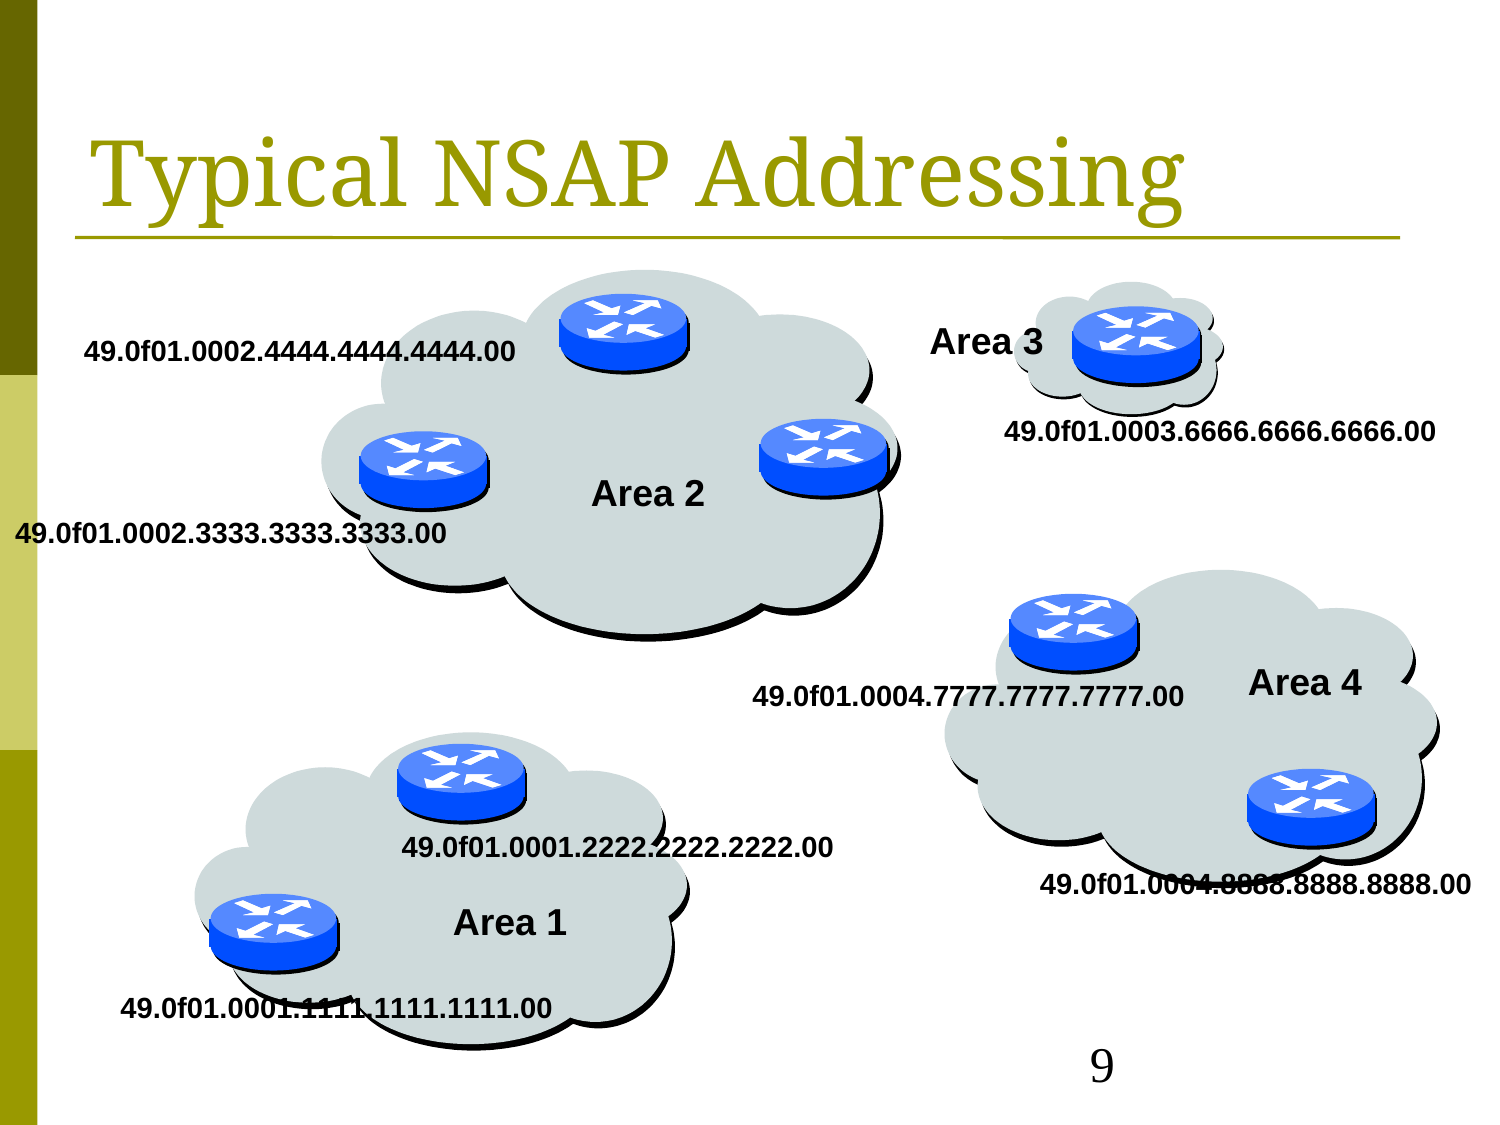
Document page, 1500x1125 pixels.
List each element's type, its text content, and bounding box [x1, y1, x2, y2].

picture [321, 269, 913, 657]
picture [194, 732, 700, 1064]
text_box Area 4 [1233, 655, 1378, 712]
text_box 49.0f01.0004.7777.7777.7777.00 [737, 669, 1229, 720]
picture [944, 569, 1450, 902]
text_box 49.0f01.0002.3333.3333.3333.00 [0, 506, 474, 557]
title Typical NSAP Addressing [75, 45, 1426, 233]
text_box Area 1 [438, 895, 582, 952]
text_box 49.0f01.0003.6666.6666.6666.00 [989, 404, 1455, 455]
text_box 49.0f01.0001.1111.1111.1111.00 [105, 982, 590, 1033]
picture [1014, 281, 1229, 404]
text_box 49.0f01.0001.2222.2222.2222.00 [386, 821, 868, 872]
text_box 49.0f01.0002.4444.4444.4444.00 [68, 324, 542, 375]
text_box 49.0f01.0004.8888.8888.8888.00 [1024, 858, 1500, 909]
text_box Area 3 [914, 314, 1059, 371]
text_box Area 2 [576, 465, 721, 522]
text_box <number> [1074, 1025, 1425, 1101]
